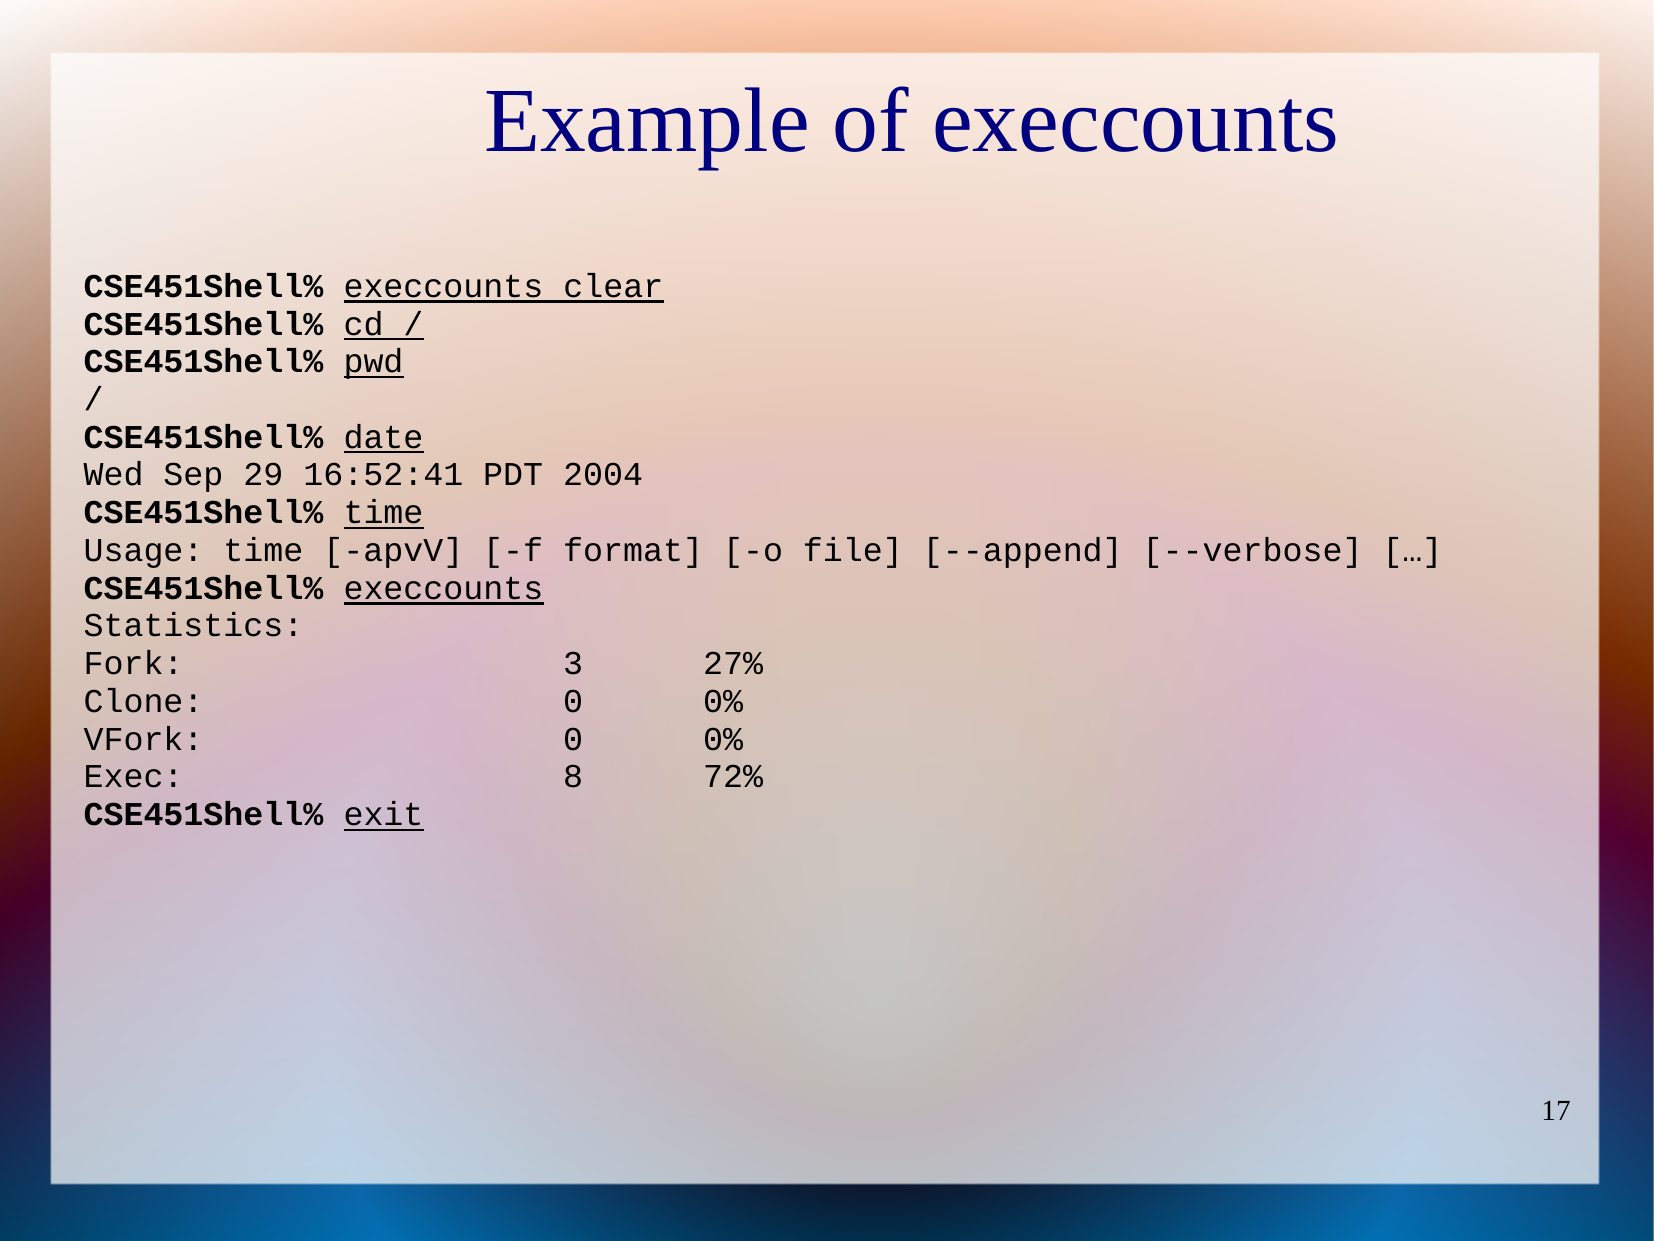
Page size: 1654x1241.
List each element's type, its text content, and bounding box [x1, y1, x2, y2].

title Example of execcounts [208, 38, 1618, 180]
text_box CSE451Shell% execcounts clear CSE451Shell% cd / CSE451Shell% pwd / CSE451Shell% date Wed Sep 29 16:52:41 PDT 2004 CSE451Shell% time Usage: time [-apvV] [-f format] [-o file] [--append] [--verbose] […] CSE451Shell% execcounts Statistics: Fork: 3 27% Clone: 0 0% VFork: 0 0% Exec: 8 72% CSE451Shell% exit [68, 261, 1613, 844]
picture [0, 0, 1654, 1241]
